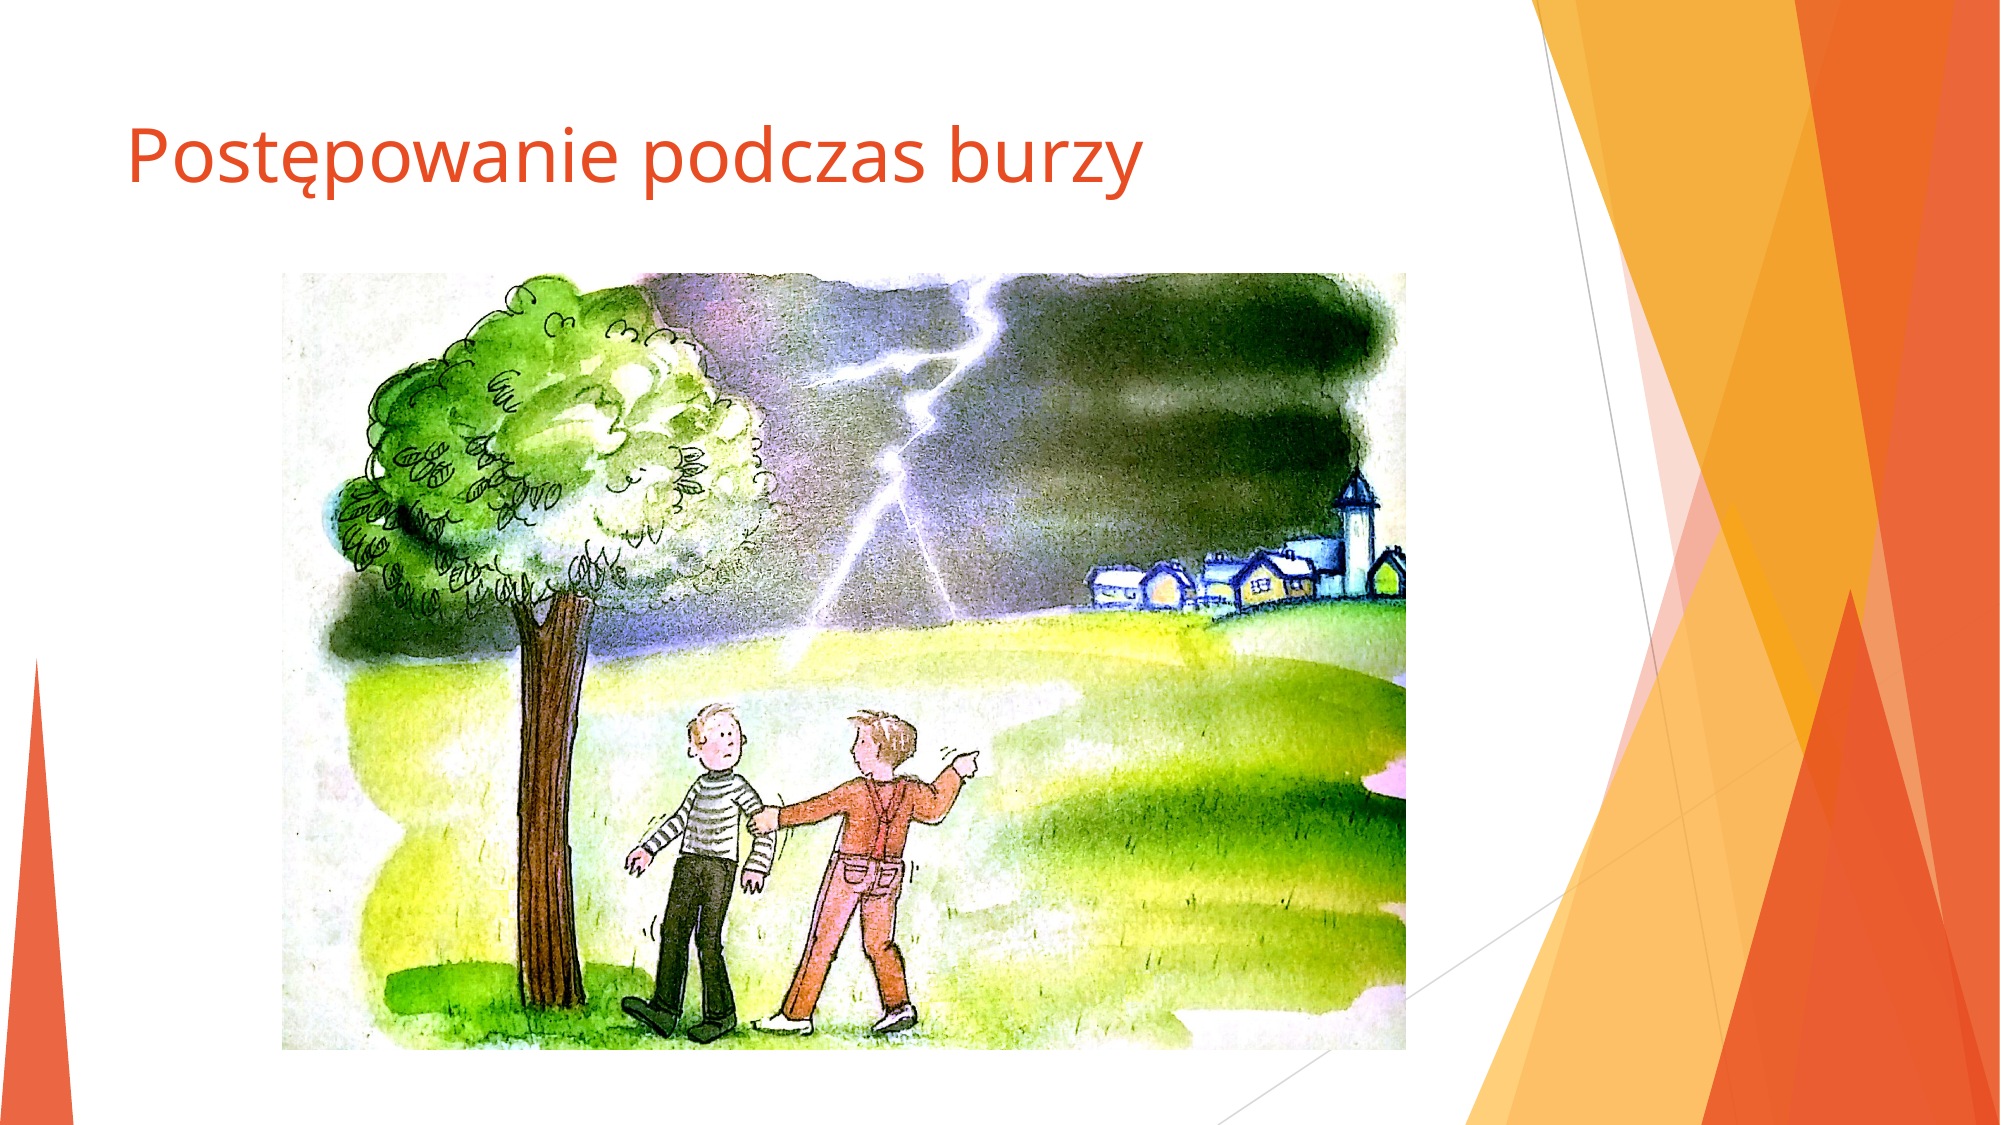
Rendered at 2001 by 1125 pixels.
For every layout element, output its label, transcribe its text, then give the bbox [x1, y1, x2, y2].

picture [282, 273, 1406, 1050]
title Postępowanie podczas burzy [111, 99, 1522, 317]
